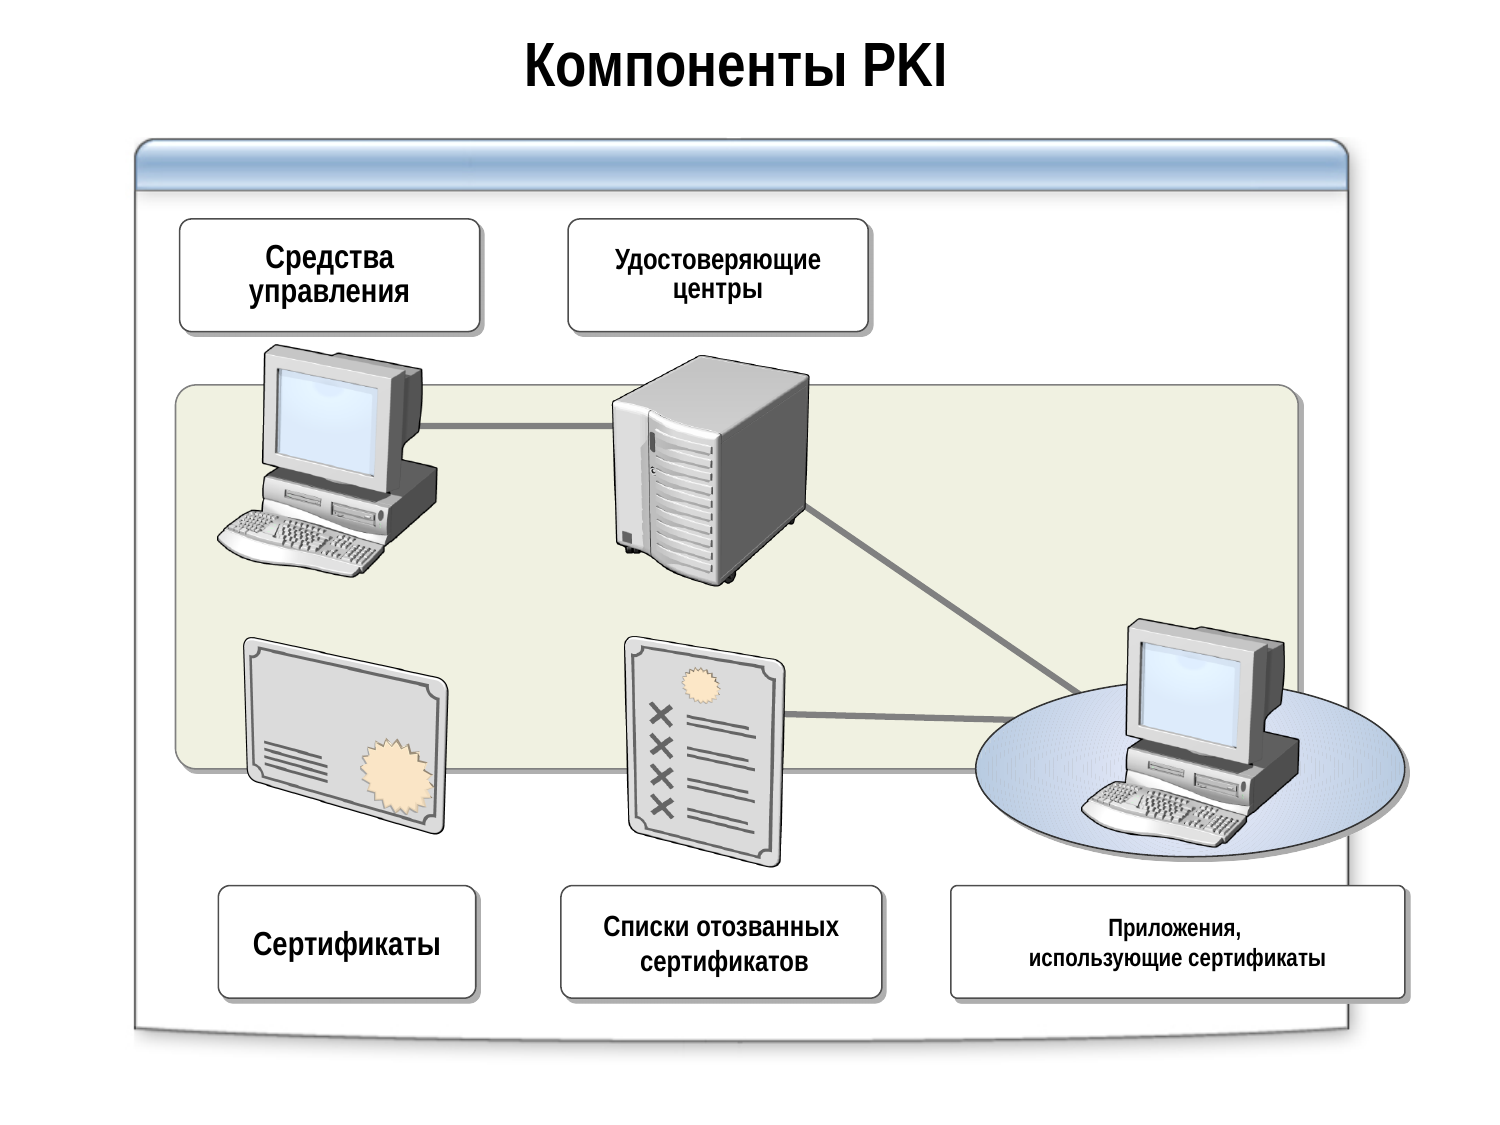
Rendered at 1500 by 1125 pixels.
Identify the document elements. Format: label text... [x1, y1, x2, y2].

text_box [438, 384, 611, 422]
picture [125, 137, 1376, 1075]
text_box Приложения, использующие сертификаты [950, 885, 1405, 999]
title Компоненты PKI [137, 12, 1351, 126]
text_box [175, 384, 1080, 845]
text_box Списки отозванных сертификатов [560, 885, 882, 999]
text_box Сертификаты [218, 885, 476, 999]
text_box [810, 384, 1299, 690]
text_box [1096, 848, 1284, 857]
text_box Удостоверяющие центры [568, 218, 869, 332]
text_box [1300, 692, 1405, 845]
text_box Средства управления [179, 218, 480, 332]
